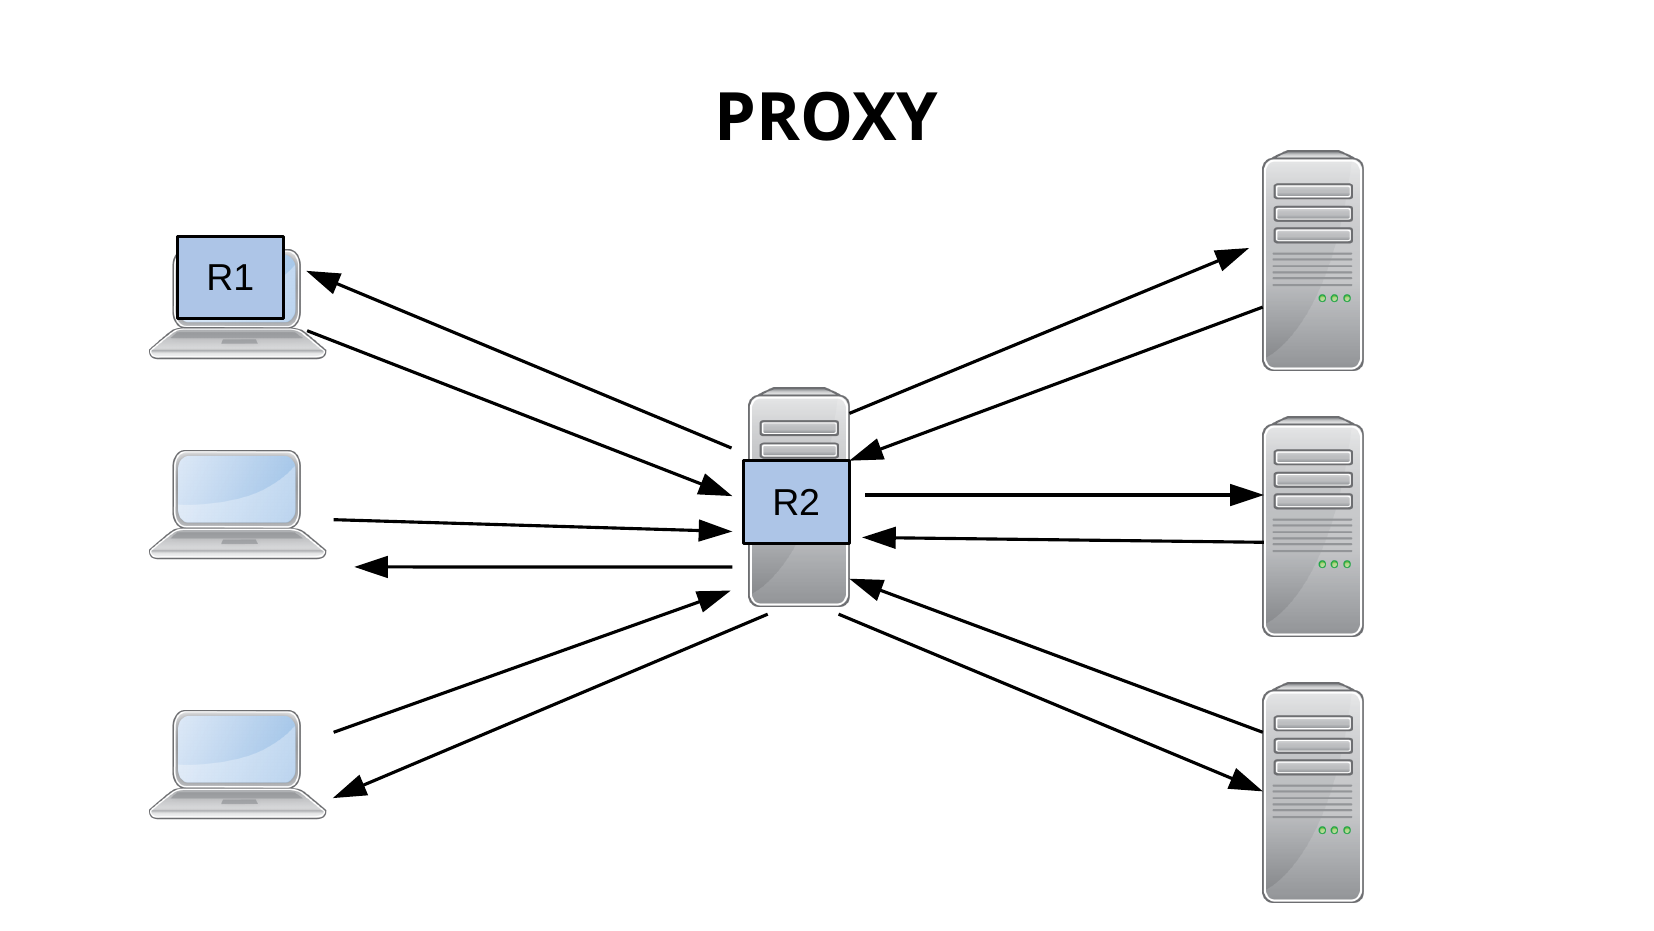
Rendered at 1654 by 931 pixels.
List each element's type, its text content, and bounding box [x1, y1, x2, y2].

text_box R1 [177, 236, 284, 319]
picture [748, 544, 850, 607]
picture [1262, 150, 1364, 371]
picture [141, 241, 334, 367]
picture [1262, 416, 1364, 637]
text_box R2 [743, 460, 850, 544]
picture [748, 387, 850, 460]
picture [1262, 682, 1364, 903]
picture [141, 442, 334, 567]
title PROXY [82, 36, 1571, 193]
picture [141, 702, 334, 827]
